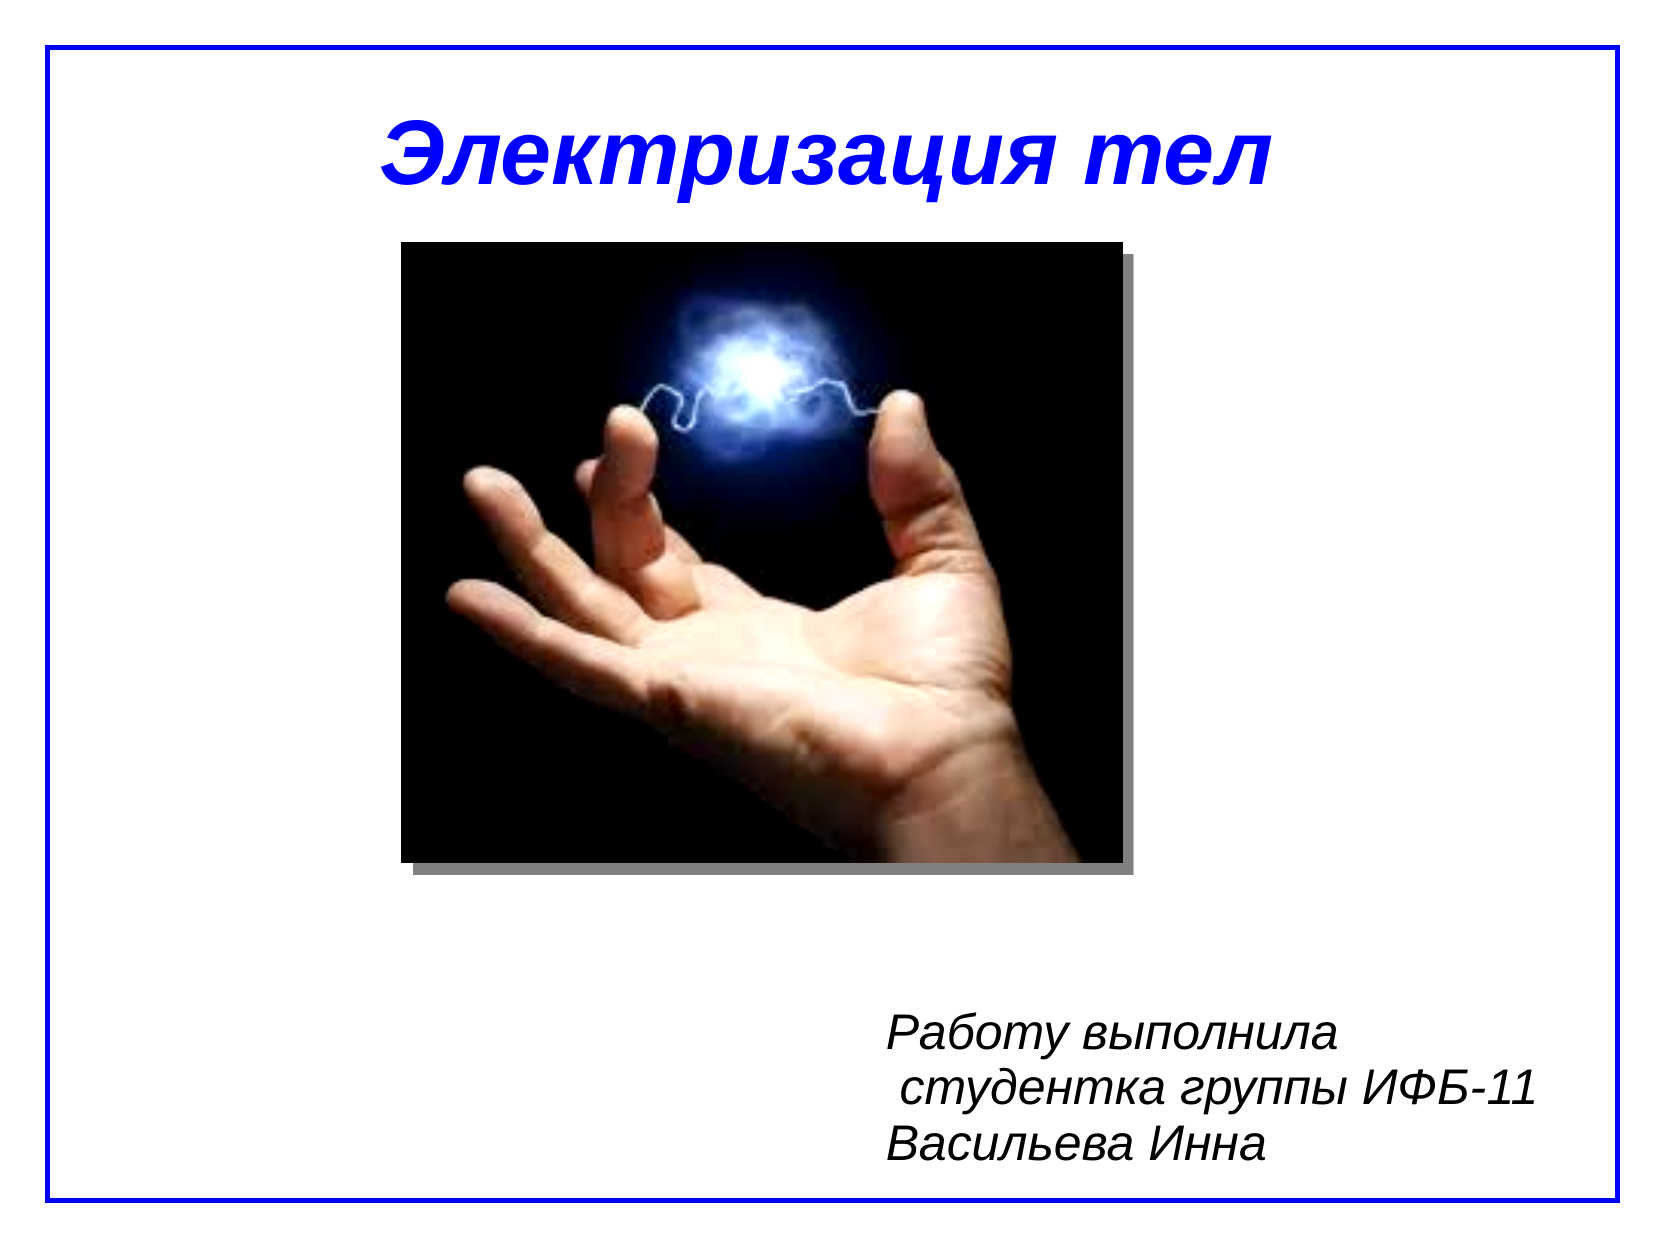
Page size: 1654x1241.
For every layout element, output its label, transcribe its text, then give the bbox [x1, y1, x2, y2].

list Работу выполнила студентка группы ИФБ-11 Васильева Инна [814, 1003, 1654, 1232]
table_header [50, 50, 1615, 1198]
